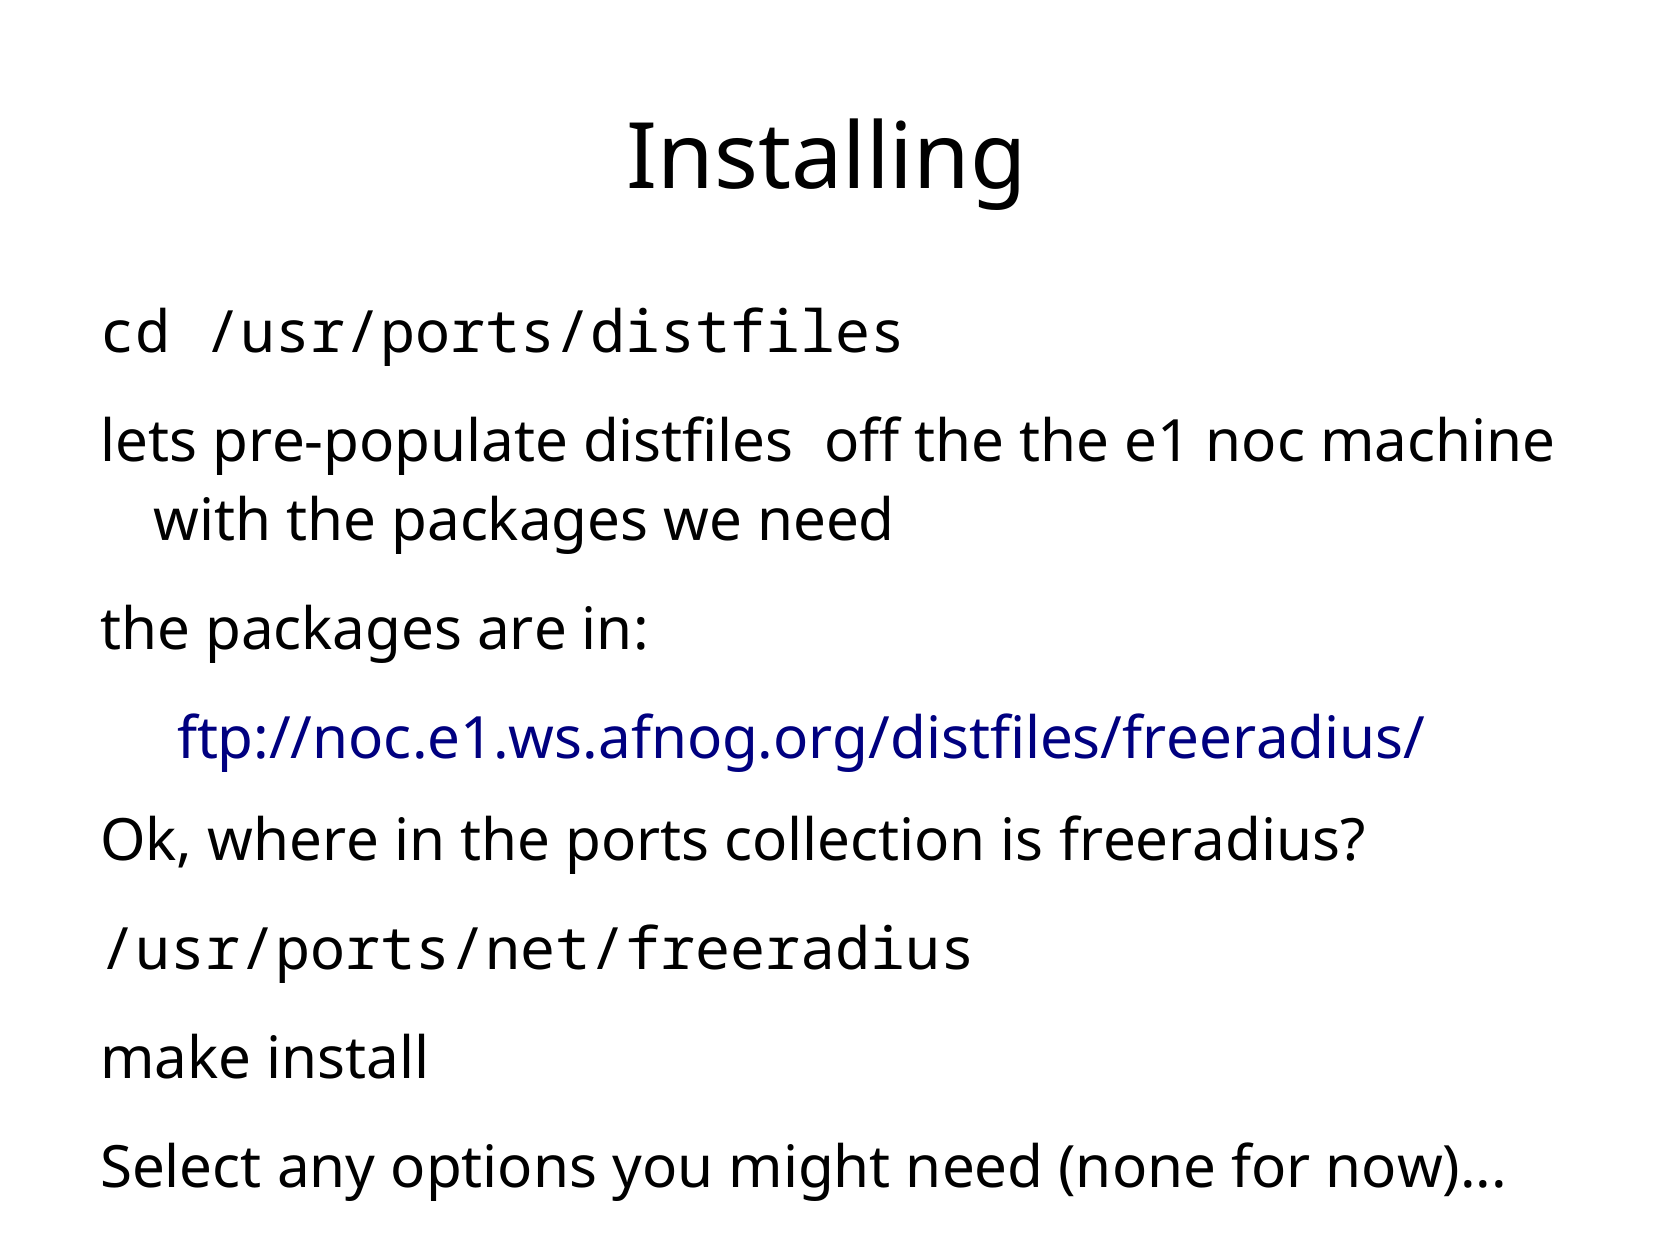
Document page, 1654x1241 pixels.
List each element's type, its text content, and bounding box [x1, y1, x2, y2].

list cd /usr/ports/distfiles lets pre-populate distfiles off the the e1 noc machine with the packages we need the packages are in: ftp://noc.e1.ws.afnog.org/distfiles/freeradius/ Ok, where in the ports collection is freeradius? /usr/ports/net/freeradius make install Select any options you might need (none for now)... Watch it build and install... [82, 290, 1571, 1217]
title Installing [82, 49, 1571, 257]
